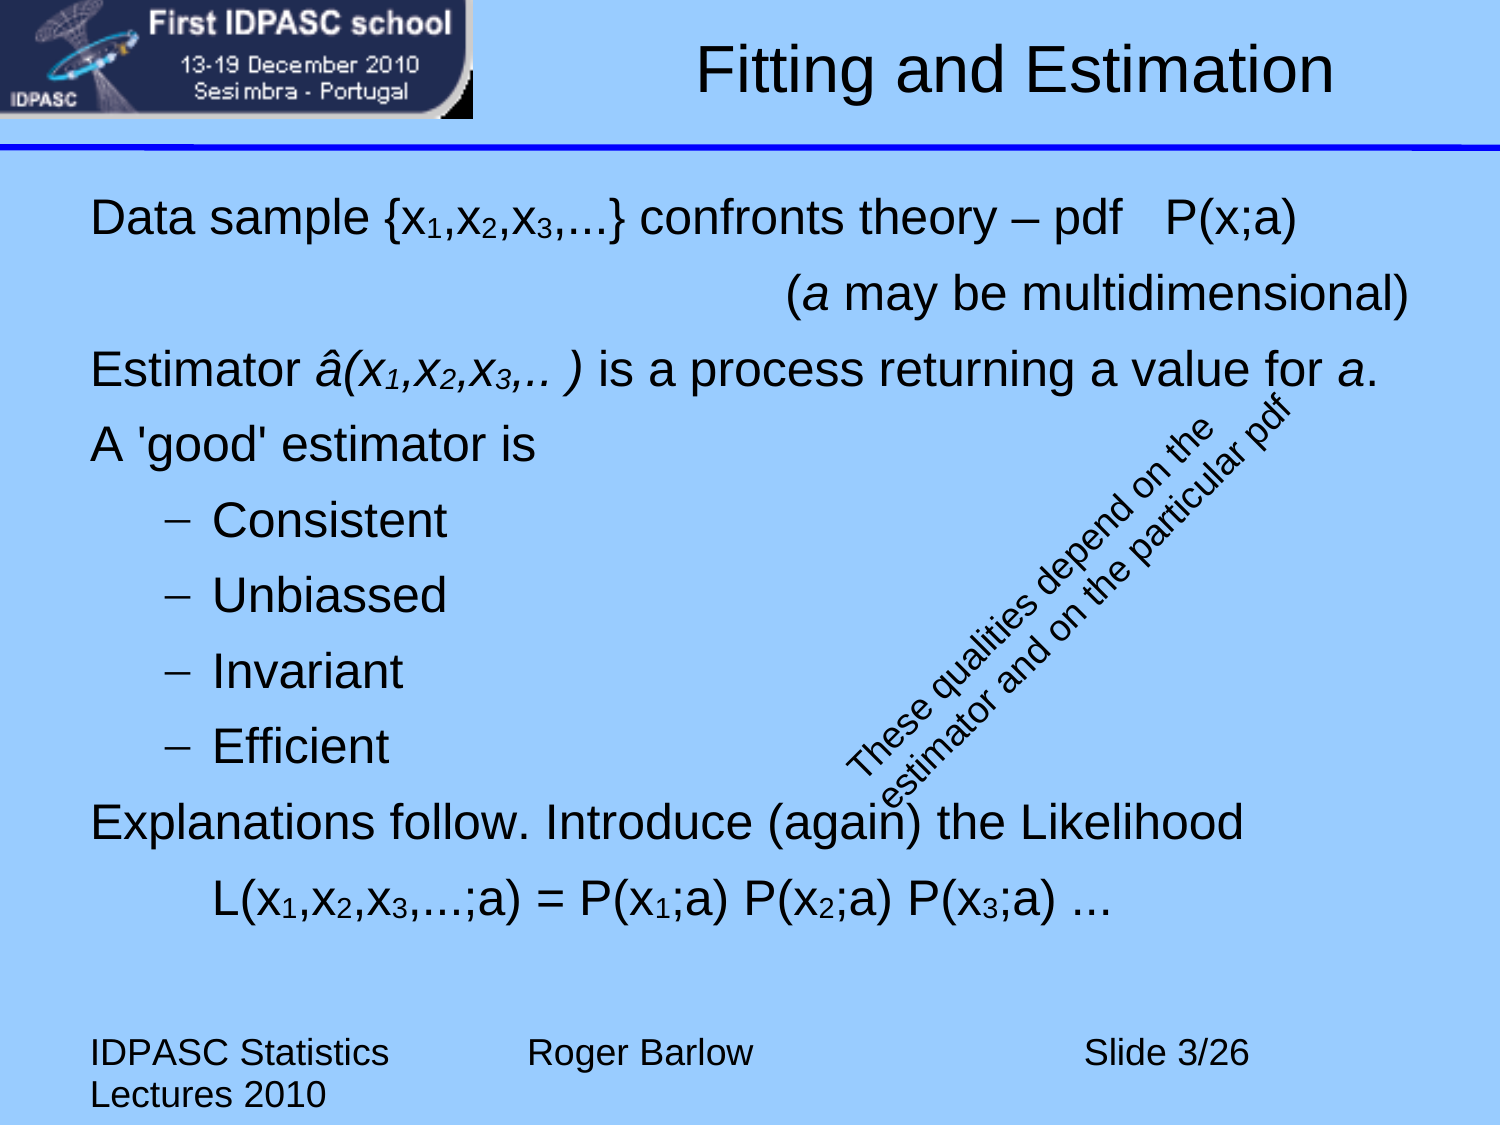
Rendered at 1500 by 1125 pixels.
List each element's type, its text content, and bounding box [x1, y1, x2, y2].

picture [0, 0, 473, 119]
text_box Data sample {x1,x2,x3,...} confronts theory – pdf P(x;a) (a may be multidimensional) Estimator â(x1,x2,x3,.. ) is a process returning a value for a. A 'good' estimator is Consistent Unbiassed Invariant Efficient Explanations follow. Introduce (again) the Likelihood L(x1,x2,x3,...;a) = P(x1;a) P(x2;a) P(x3;a) ... [75, 177, 1426, 1006]
text_box These qualities depend on the estimator and on the particular pdf [823, 326, 1332, 835]
title Fitting and Estimation [531, 17, 1500, 119]
